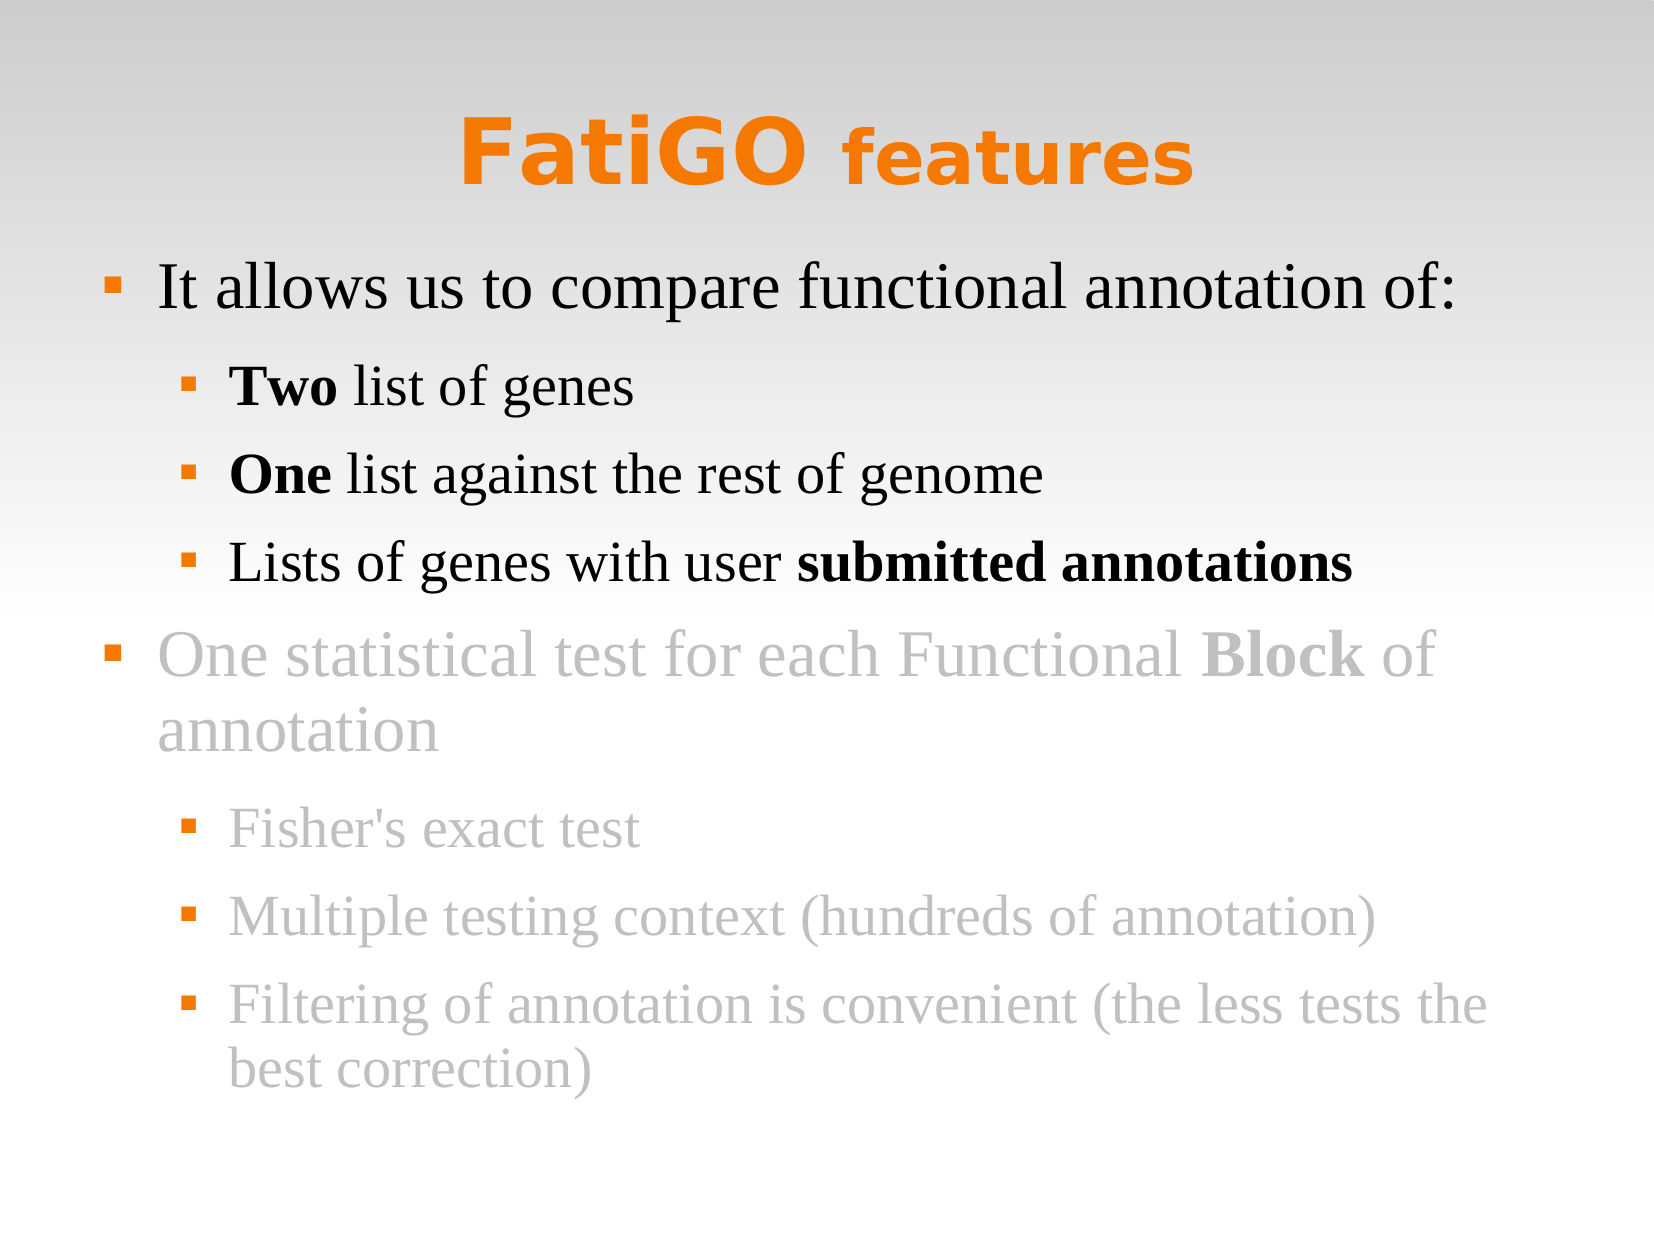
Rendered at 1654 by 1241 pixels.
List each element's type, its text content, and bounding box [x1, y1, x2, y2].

list It allows us to compare functional annotation of: Two list of genes One list against the rest of genome Lists of genes with user submitted annotations One statistical test for each Functional Block of annotation Fisher's exact test Multiple testing context (hundreds of annotation) Filtering of annotation is convenient (the less tests the best correction) [86, 249, 1576, 1186]
title FatiGO features [82, 56, 1571, 250]
